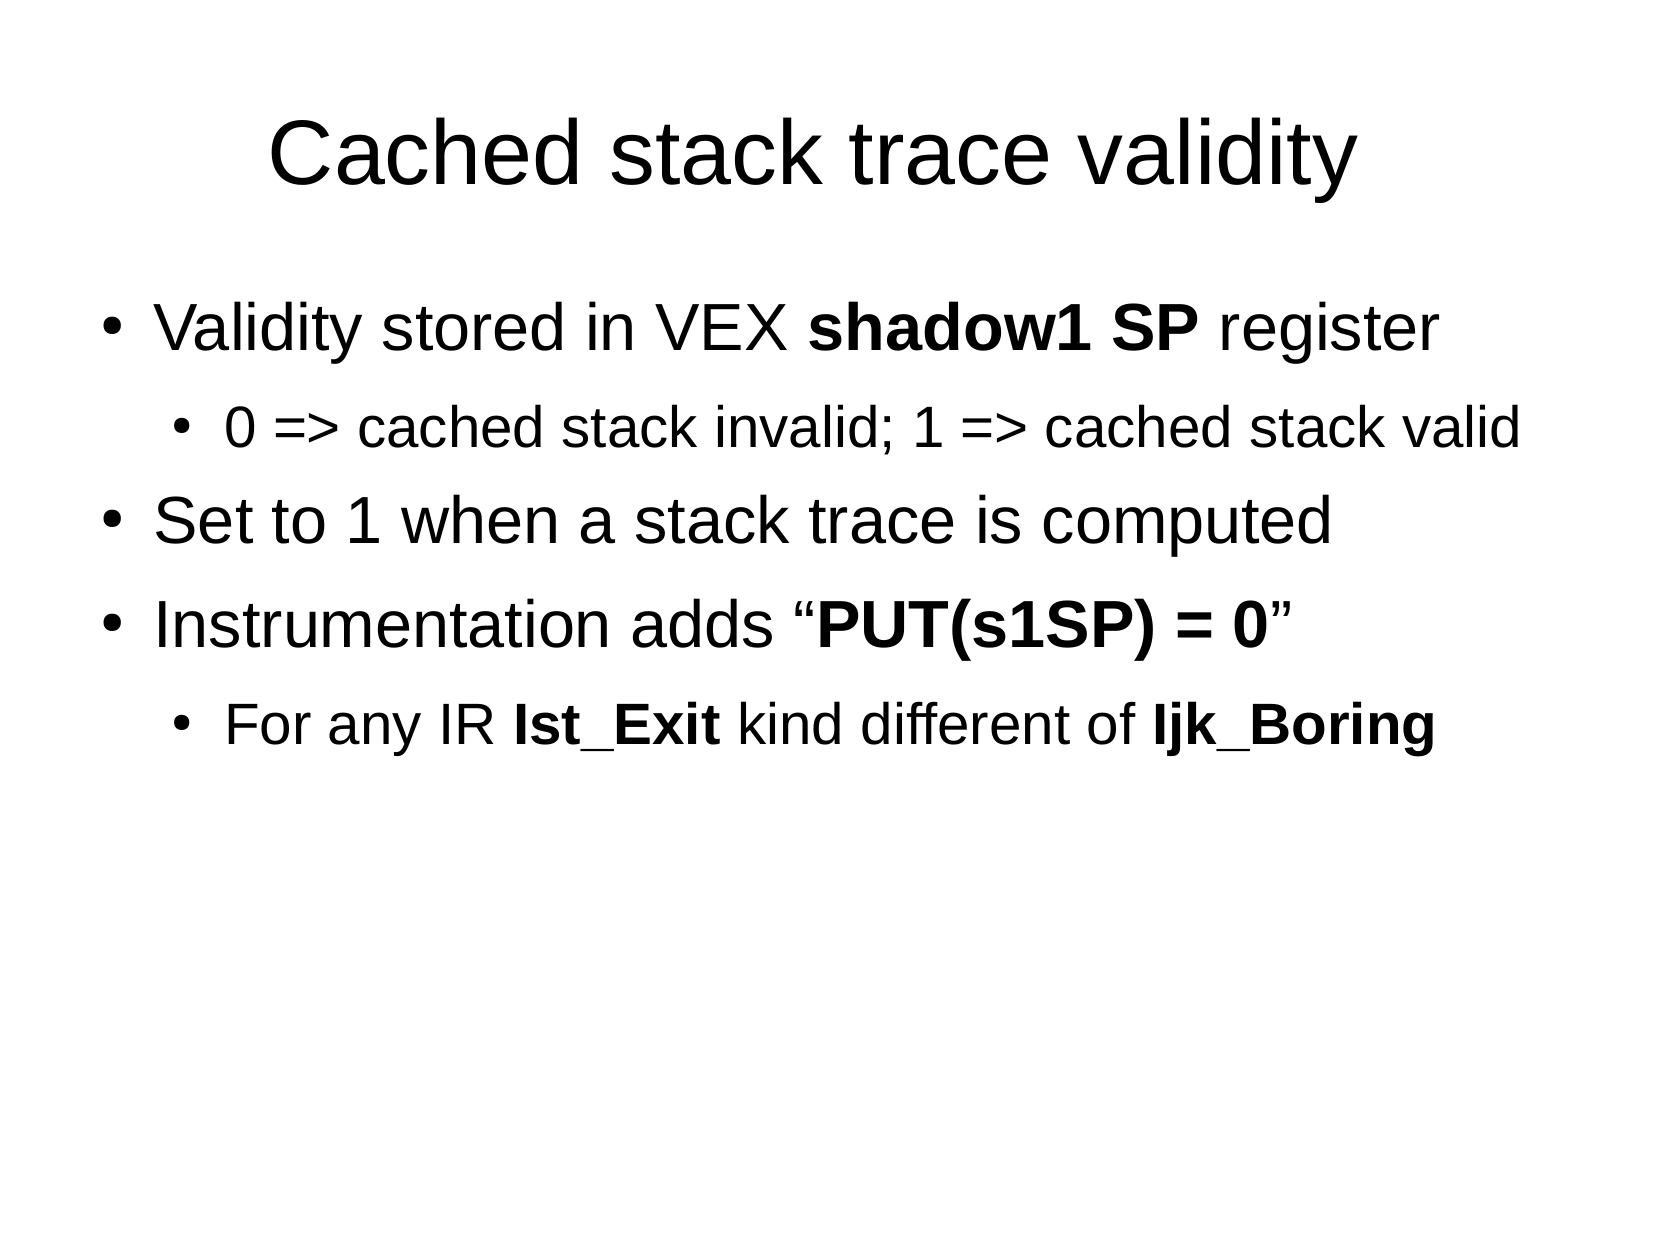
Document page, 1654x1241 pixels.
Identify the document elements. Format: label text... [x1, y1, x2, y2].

title Cached stack trace validity [82, 49, 1571, 257]
list Validity stored in VEX shadow1 SP register 0 => cached stack invalid; 1 => cached stack valid Set to 1 when a stack trace is computed Instrumentation adds “PUT(s1SP) = 0” For any IR Ist_Exit kind different of Ijk_Boring [82, 290, 1571, 1186]
